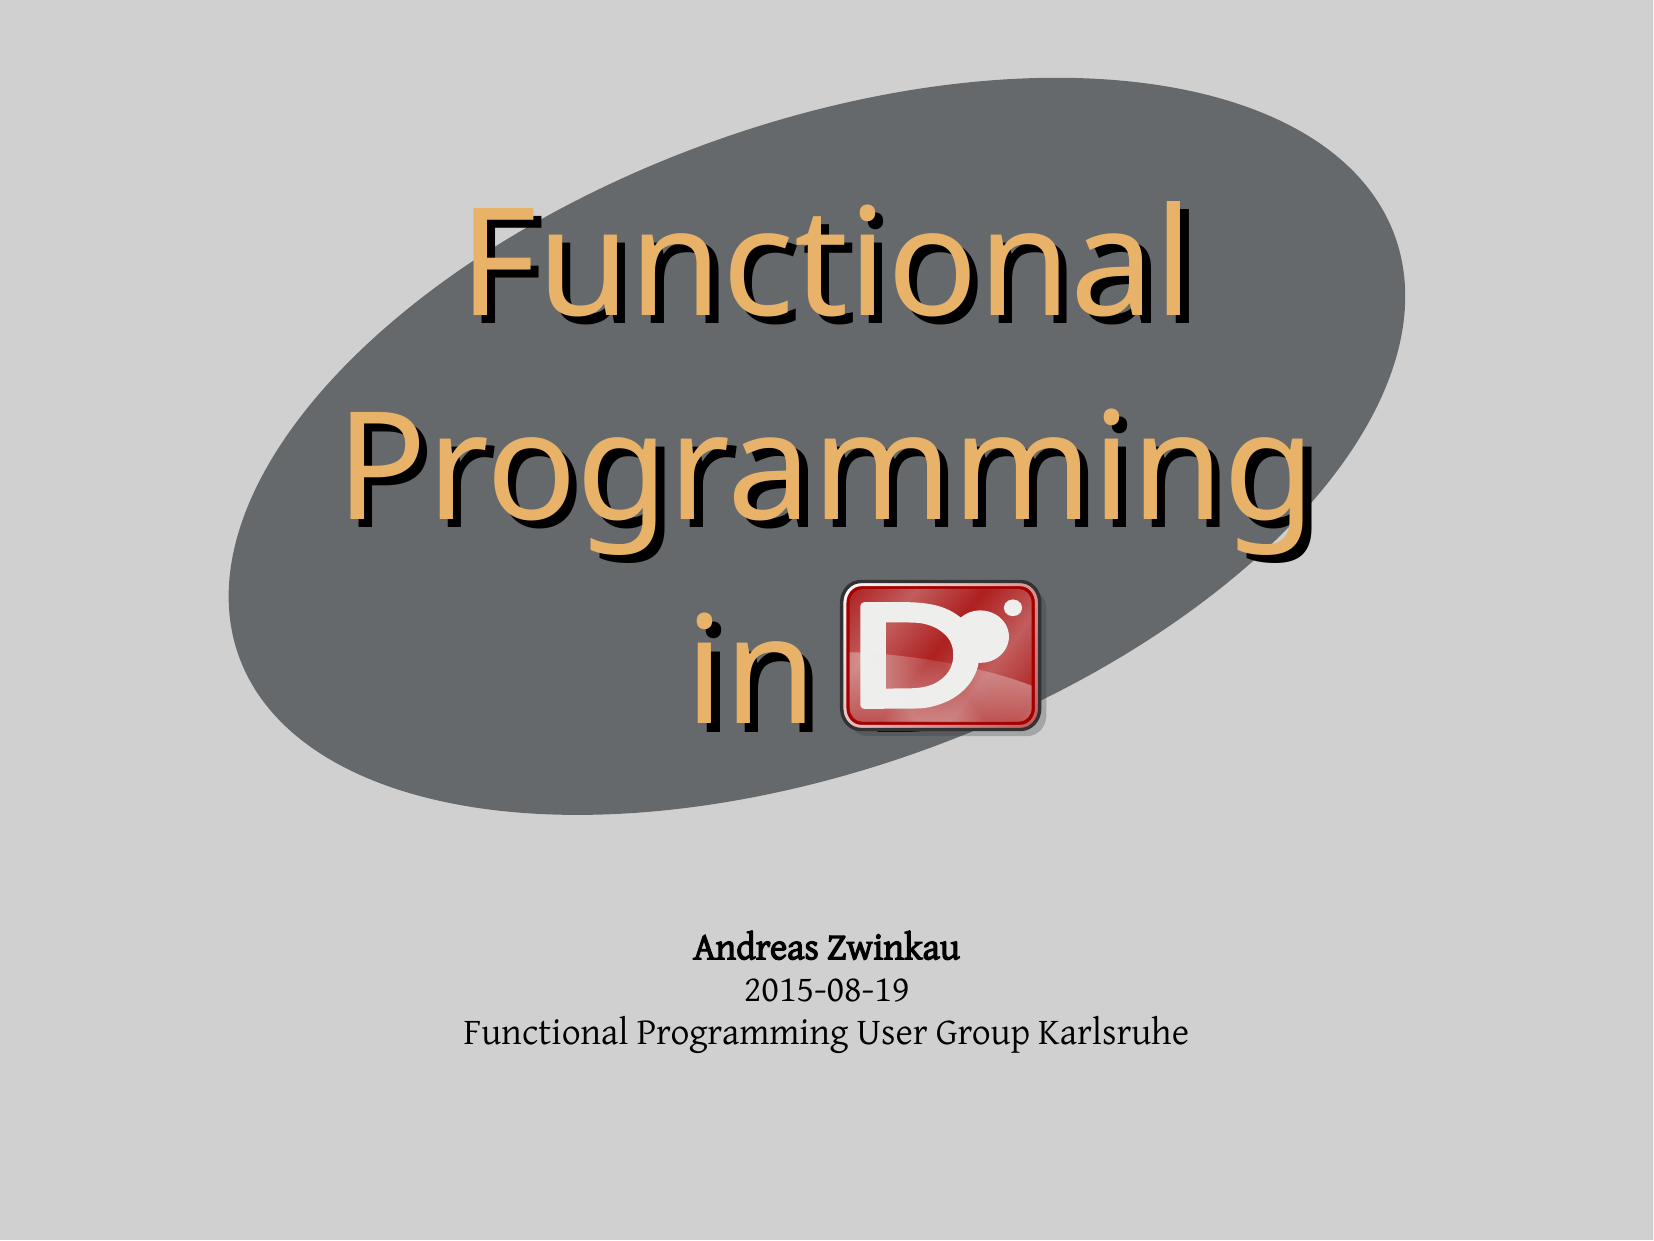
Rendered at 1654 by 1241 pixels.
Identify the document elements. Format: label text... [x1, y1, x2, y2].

subtitle Andreas Zwinkau 2015-08-19 Functional Programming User Group Karlsruhe [82, 825, 1571, 1157]
text_box [620, 77, 1361, 179]
picture [840, 579, 1047, 737]
text_box [305, 743, 944, 815]
title Functional Programming in D [82, 179, 1571, 743]
